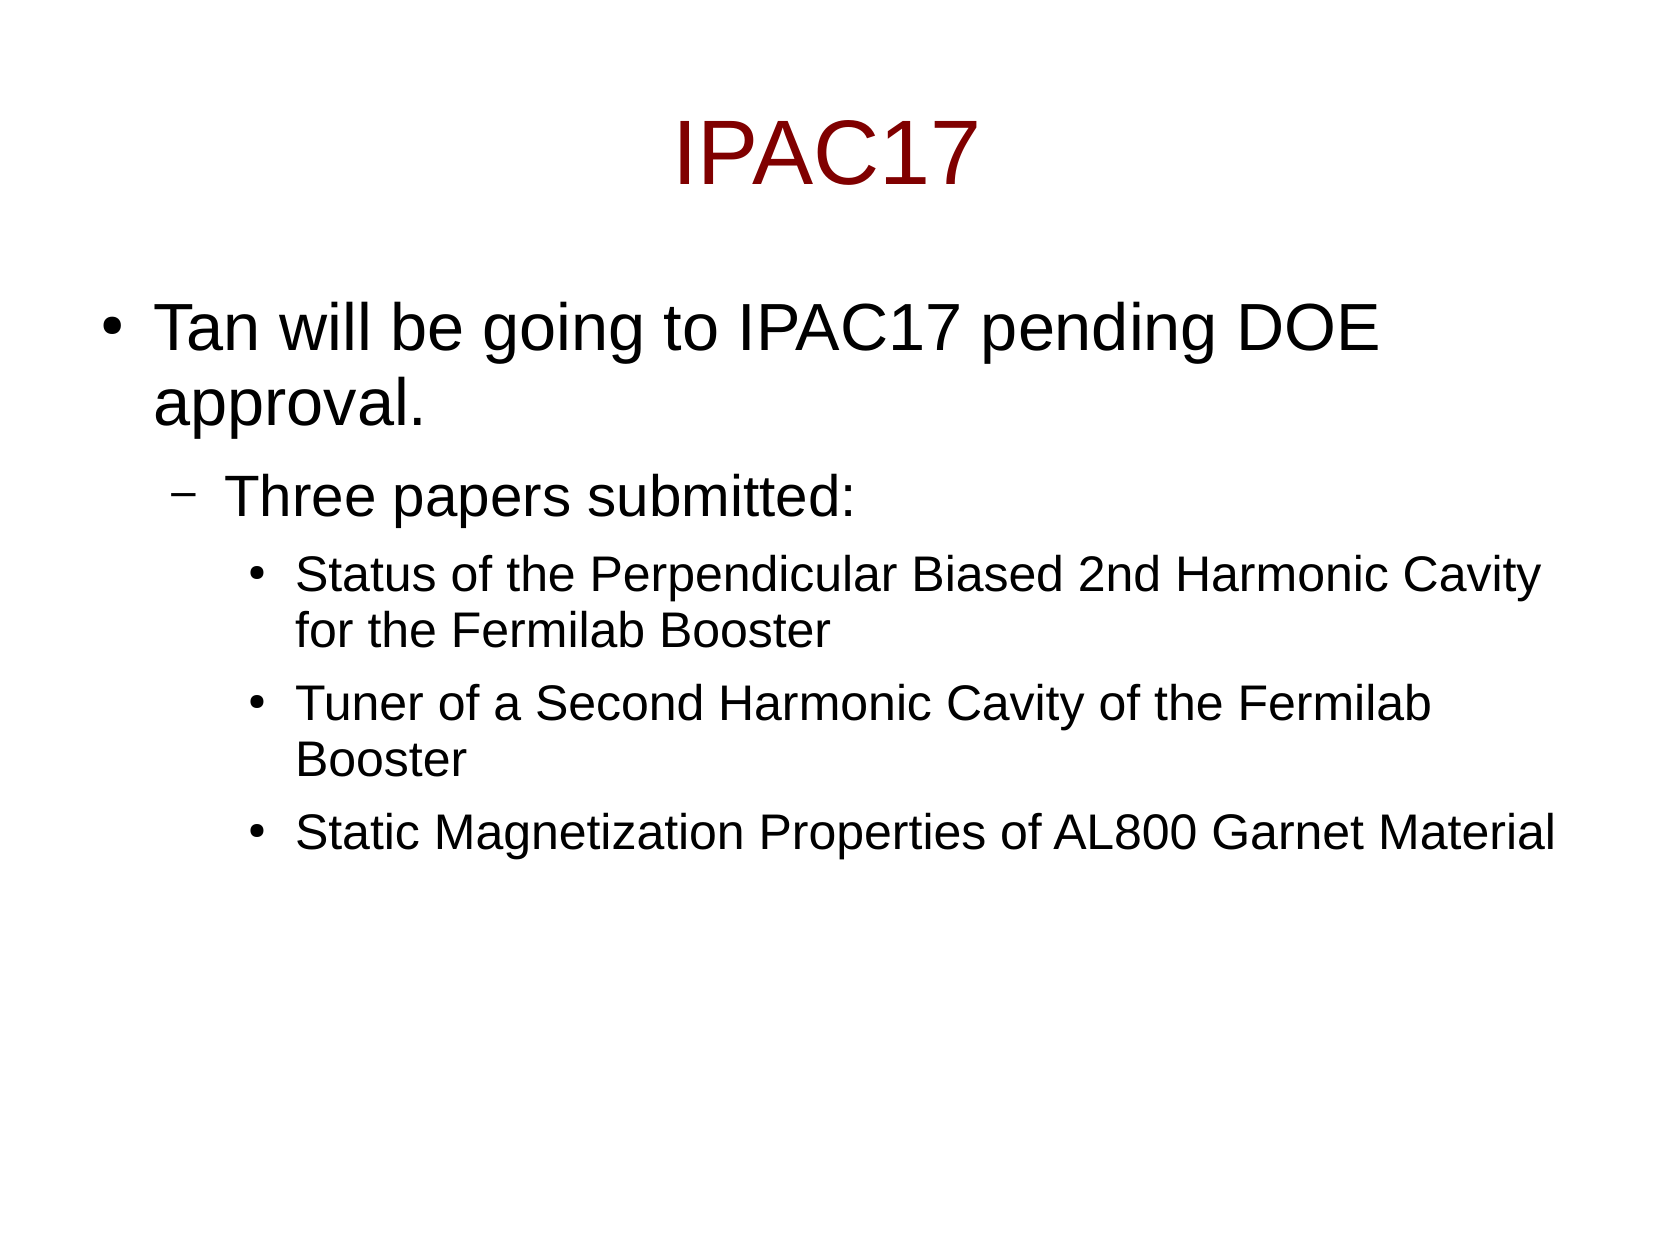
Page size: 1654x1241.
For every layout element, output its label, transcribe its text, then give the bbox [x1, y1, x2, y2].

list Tan will be going to IPAC17 pending DOE approval. Three papers submitted: Status of the Perpendicular Biased 2nd Harmonic Cavity for the Fermilab Booster Tuner of a Second Harmonic Cavity of the Fermilab Booster Static Magnetization Properties of AL800 Garnet Material [82, 290, 1571, 1010]
title IPAC17 [82, 49, 1571, 257]
